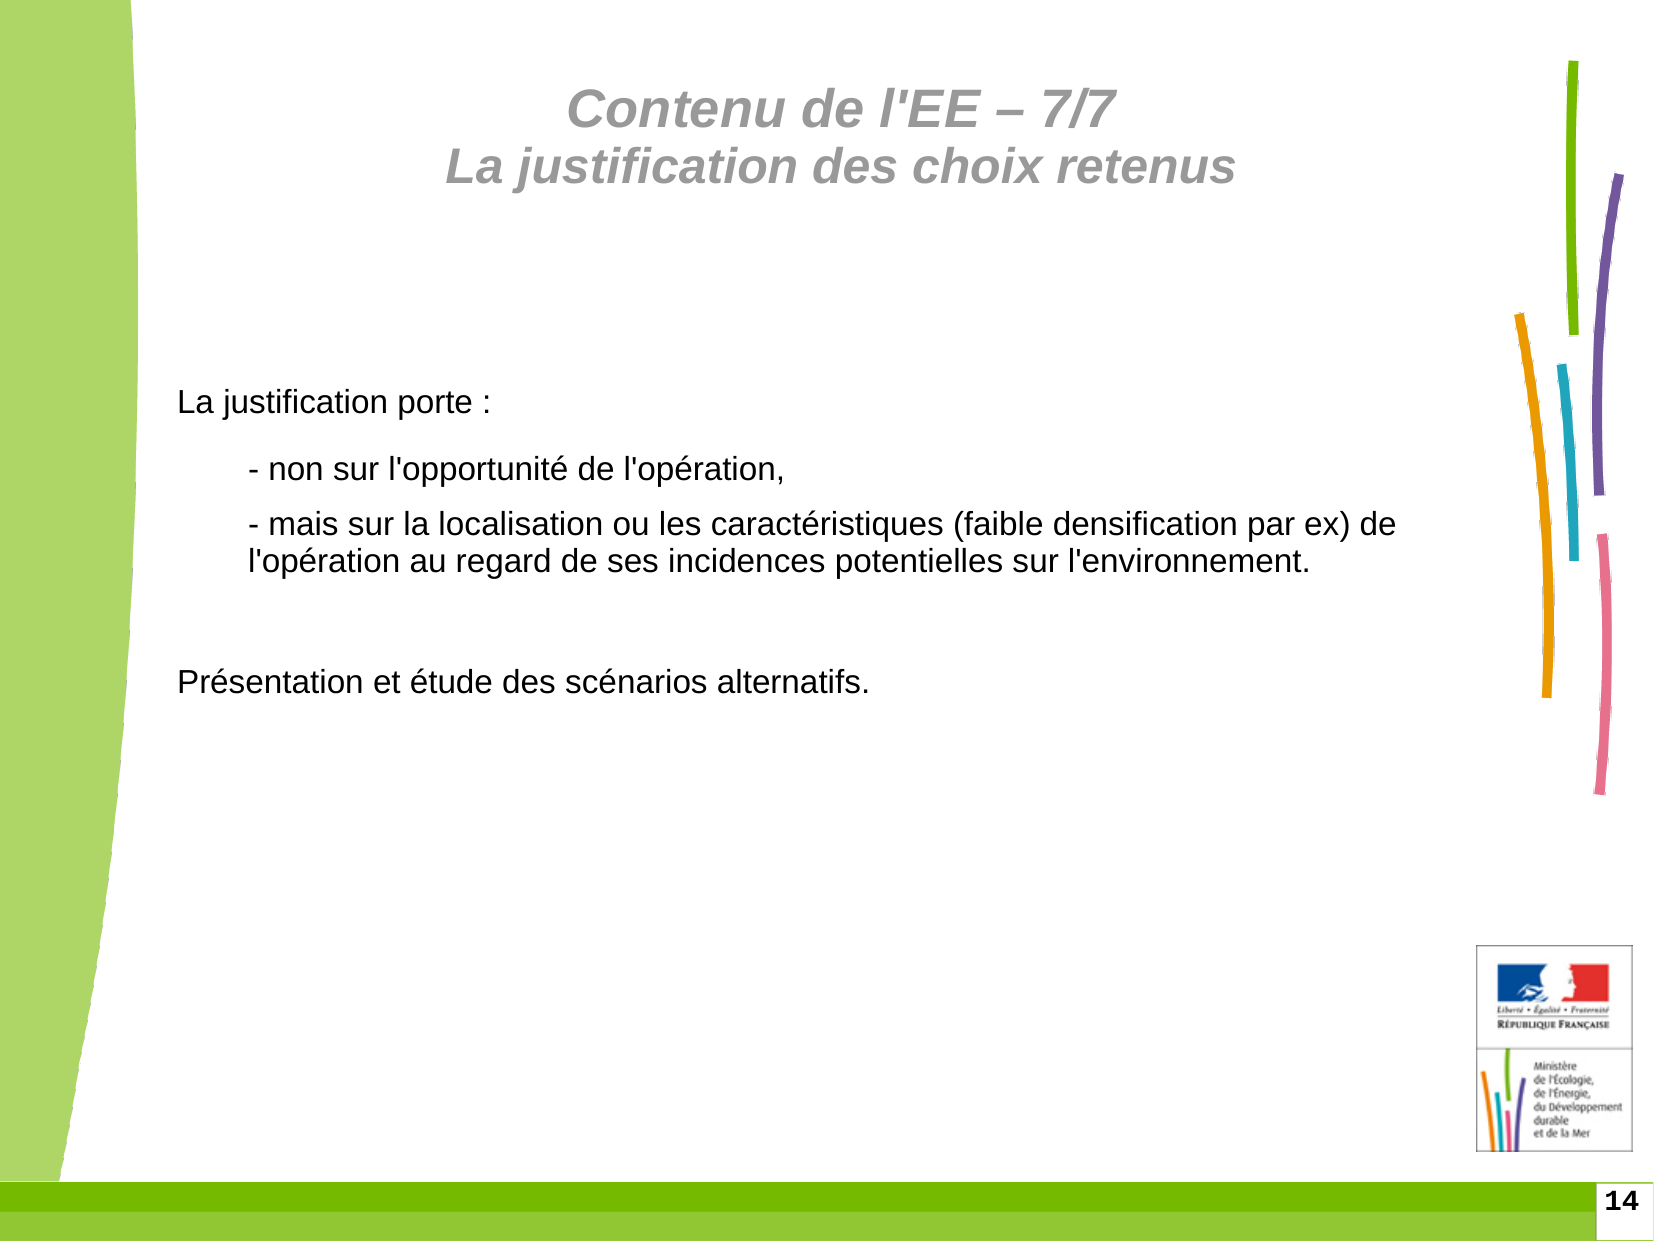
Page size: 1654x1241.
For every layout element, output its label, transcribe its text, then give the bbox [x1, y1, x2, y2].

list La justification porte : - non sur l'opportunité de l'opération, - mais sur la localisation ou les caractéristiques (faible densification par ex) de l'opération au regard de ses incidences potentielles sur l'environnement. Présentation et étude des scénarios alternatifs. [177, 383, 1447, 945]
picture [0, 0, 1654, 1241]
title Contenu de l'EE – 7/7 La justification des choix retenus [236, 69, 1447, 203]
